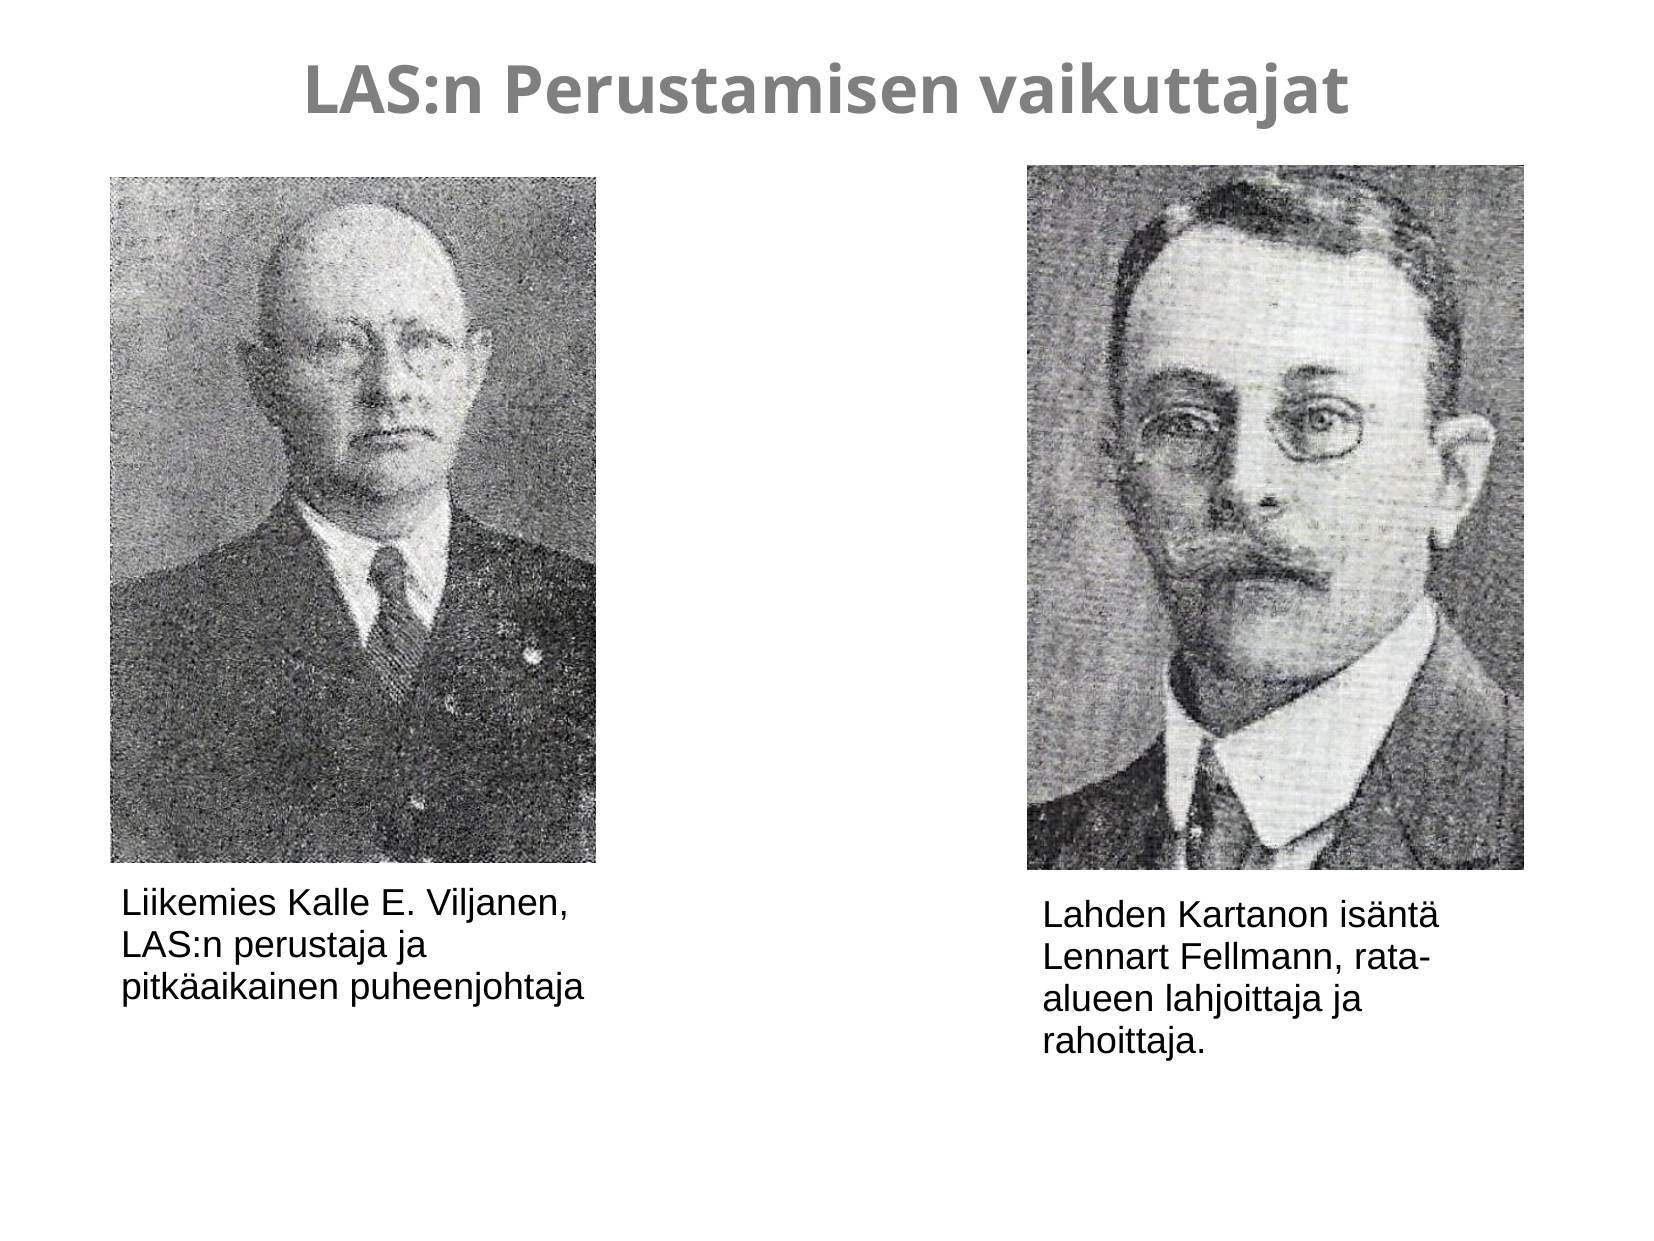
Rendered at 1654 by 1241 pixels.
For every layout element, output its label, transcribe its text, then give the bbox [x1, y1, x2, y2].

picture [110, 177, 596, 863]
text_box Liikemies Kalle E. Viljanen, LAS:n perustaja ja pitkäaikainen puheenjohtaja [106, 874, 603, 1015]
title LAS:n Perustamisen vaikuttajat [82, 47, 1571, 128]
picture [1027, 165, 1524, 870]
text_box Lahden Kartanon isäntä Lennart Fellmann, rata-alueen lahjoittaja ja rahoittaja. [1027, 885, 1524, 1069]
